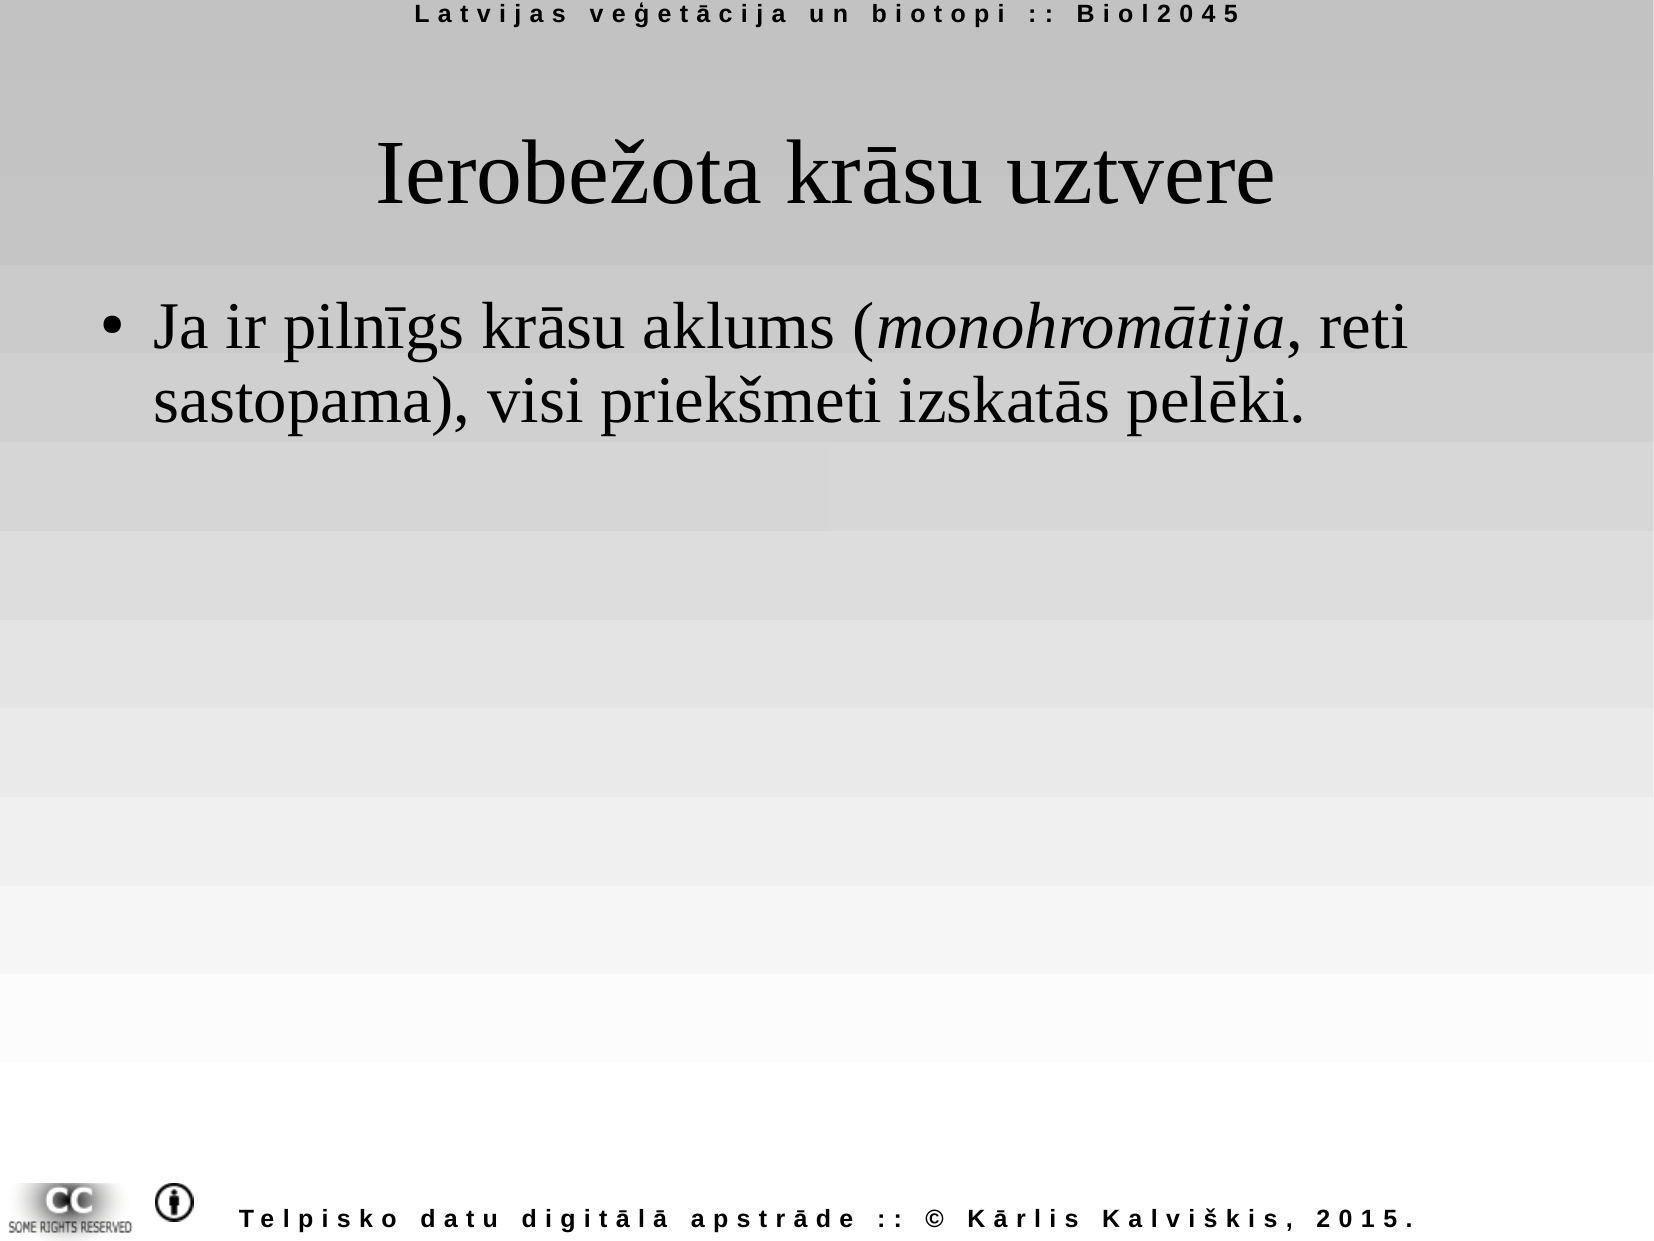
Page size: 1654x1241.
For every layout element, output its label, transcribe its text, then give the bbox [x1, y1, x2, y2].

list Ja ir pilnīgs krāsu aklums (monohromātija, reti sastopama), visi priekšmeti izskatās pelēki. [82, 289, 1571, 1113]
title Ierobežota krāsu uztvere [29, 49, 1625, 296]
picture [0, 0, 1654, 1241]
